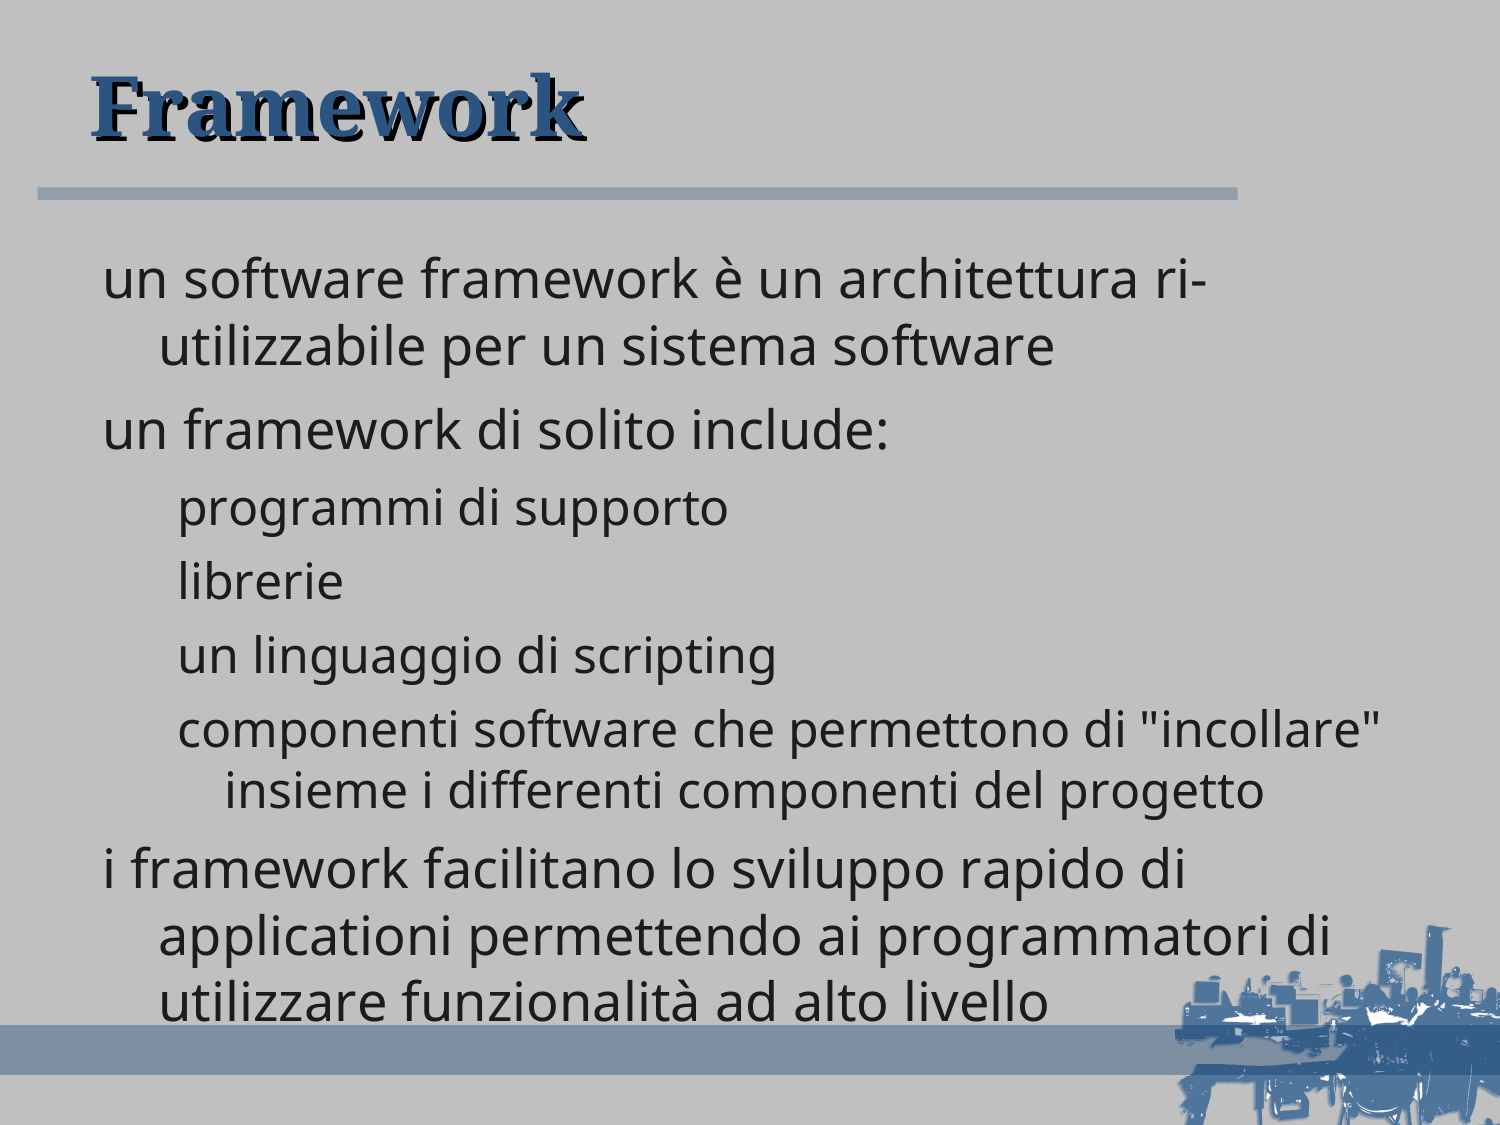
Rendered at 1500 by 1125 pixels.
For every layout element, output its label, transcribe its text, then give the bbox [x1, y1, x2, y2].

title Framework [75, 35, 1426, 174]
list un software framework è un architettura ri-utilizzabile per un sistema software un framework di solito include: programmi di supporto librerie un linguaggio di scripting componenti software che permettono di "incollare" insieme i differenti componenti del progetto i framework facilitano lo sviluppo rapido di applicationi permettendo ai programmatori di utilizzare funzionalità ad alto livello [87, 237, 1426, 1006]
